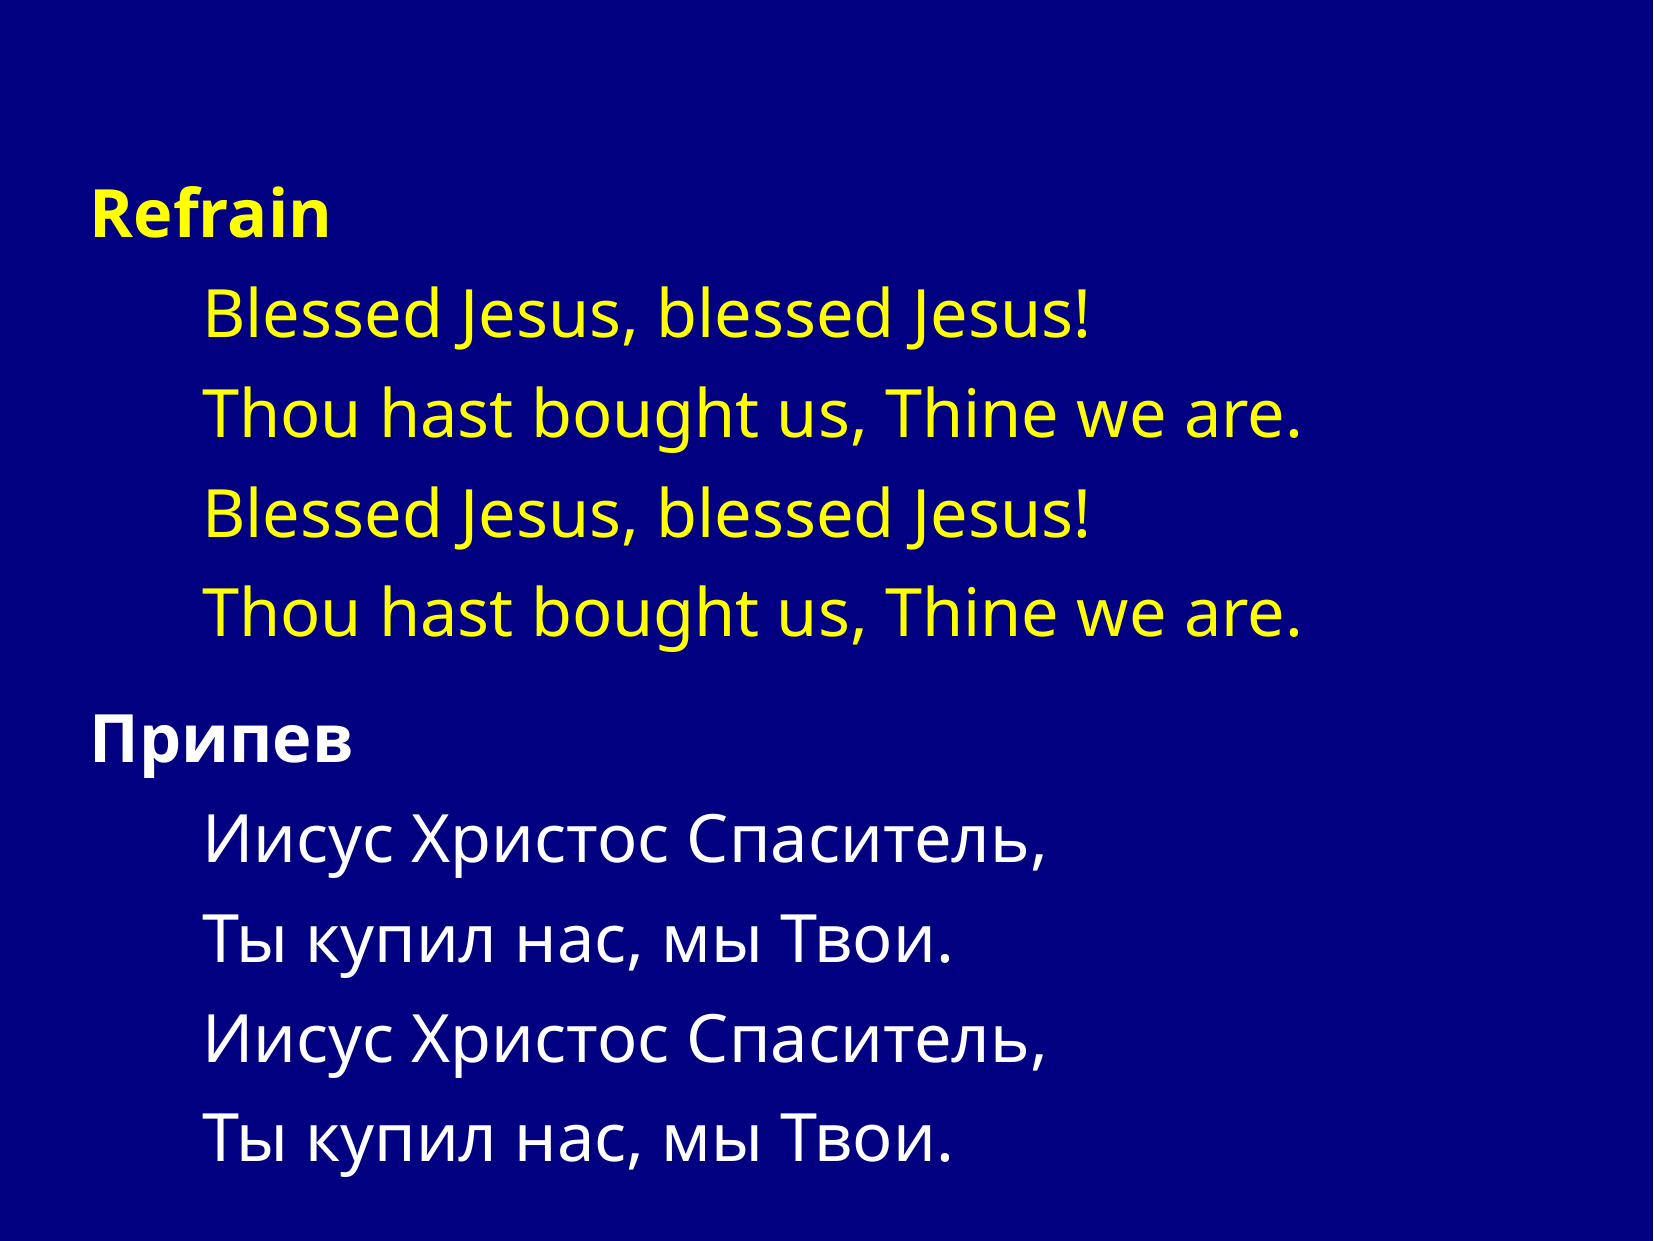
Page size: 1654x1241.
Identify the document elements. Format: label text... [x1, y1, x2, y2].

text_box Refrain Blessed Jesus, blessed Jesus! Thou hast bought us, Thine we are. Blessed Jesus, blessed Jesus! Thou hast bought us, Thine we are. [75, 150, 1576, 638]
text_box Припев Иисус Христос Спаситель, Ты купил нас, мы Твои. Иисус Христос Спаситель, Ты купил нас, мы Твои. [75, 675, 1576, 1163]
